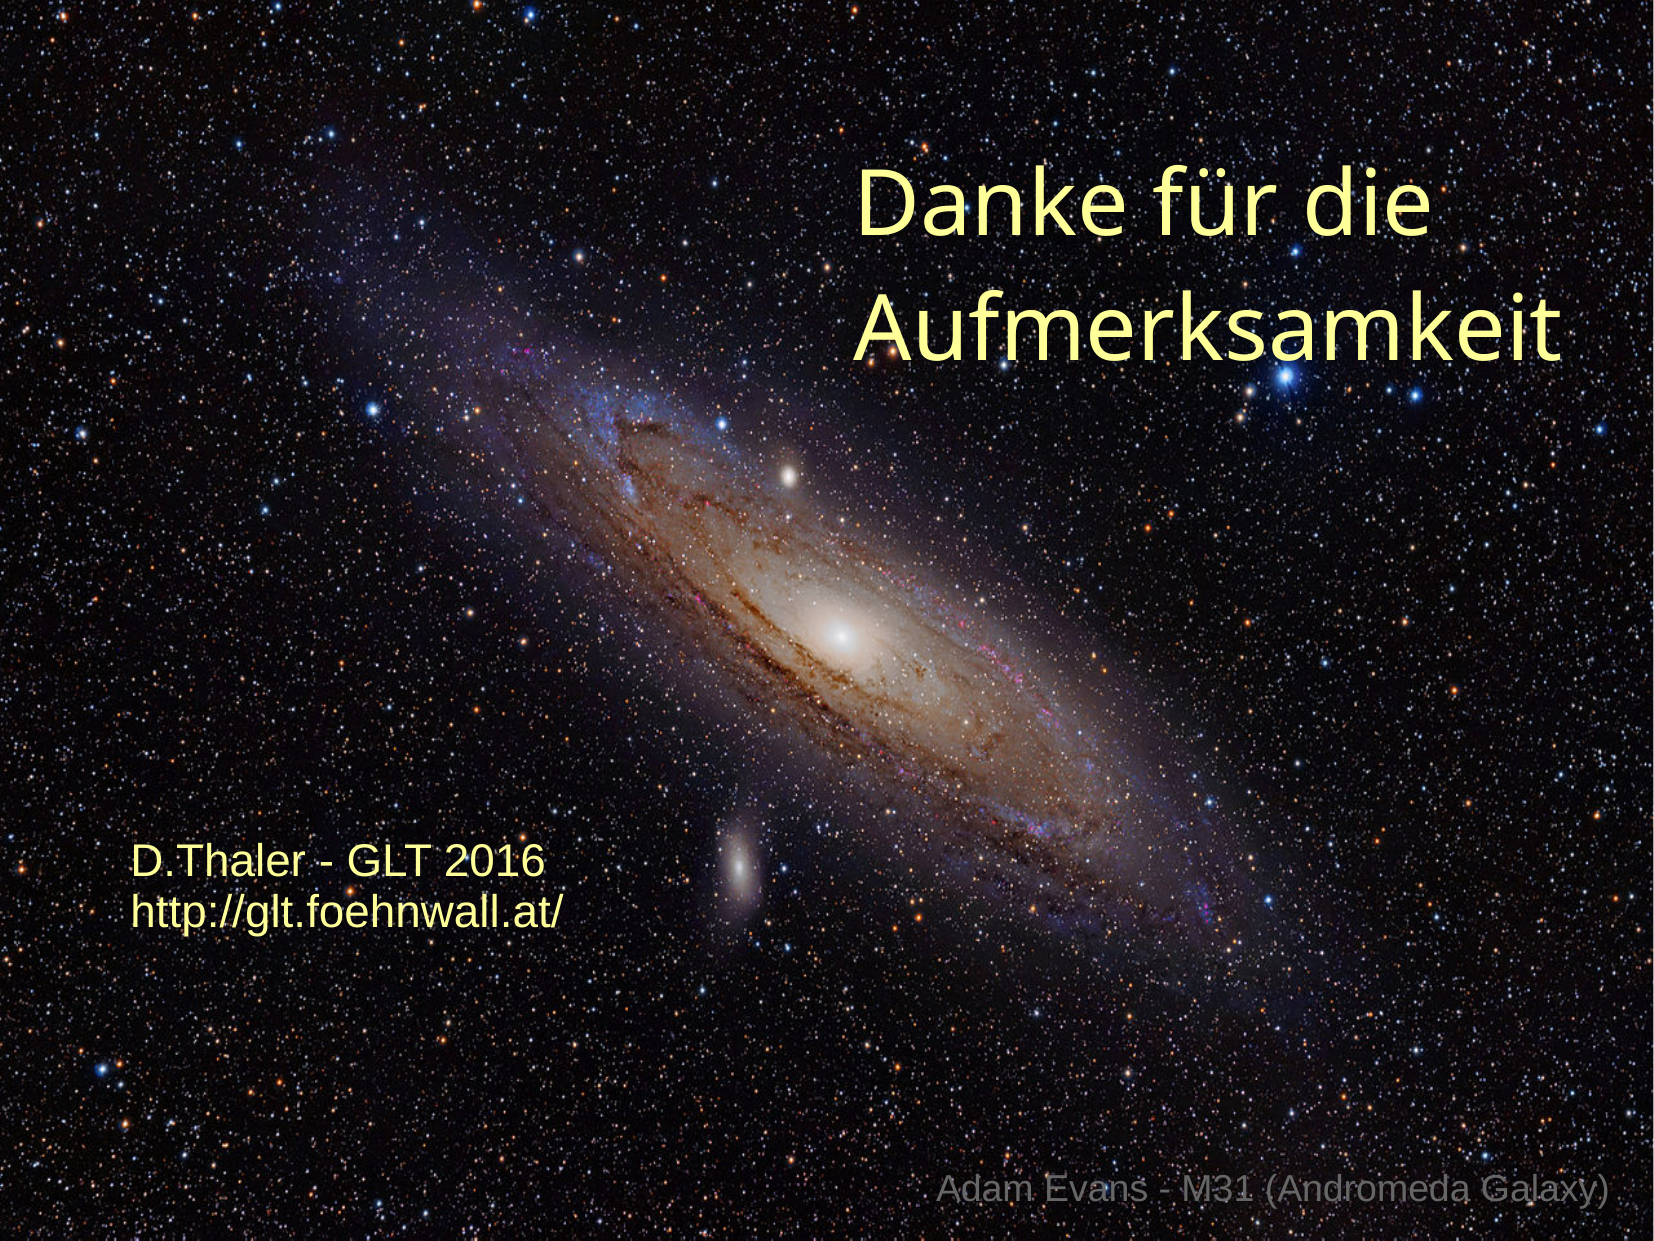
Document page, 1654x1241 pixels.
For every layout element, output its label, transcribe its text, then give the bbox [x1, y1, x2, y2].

text_box Danke für die Aufmerksamkeit [838, 129, 1576, 352]
text_box D.Thaler - GLT 2016 http://glt.foehnwall.at/ [115, 827, 579, 945]
picture [0, 0, 1654, 1241]
text_box Adam Evans - M31 (Andromeda Galaxy) [921, 1159, 1636, 1217]
text_box [106, 1051, 210, 1108]
